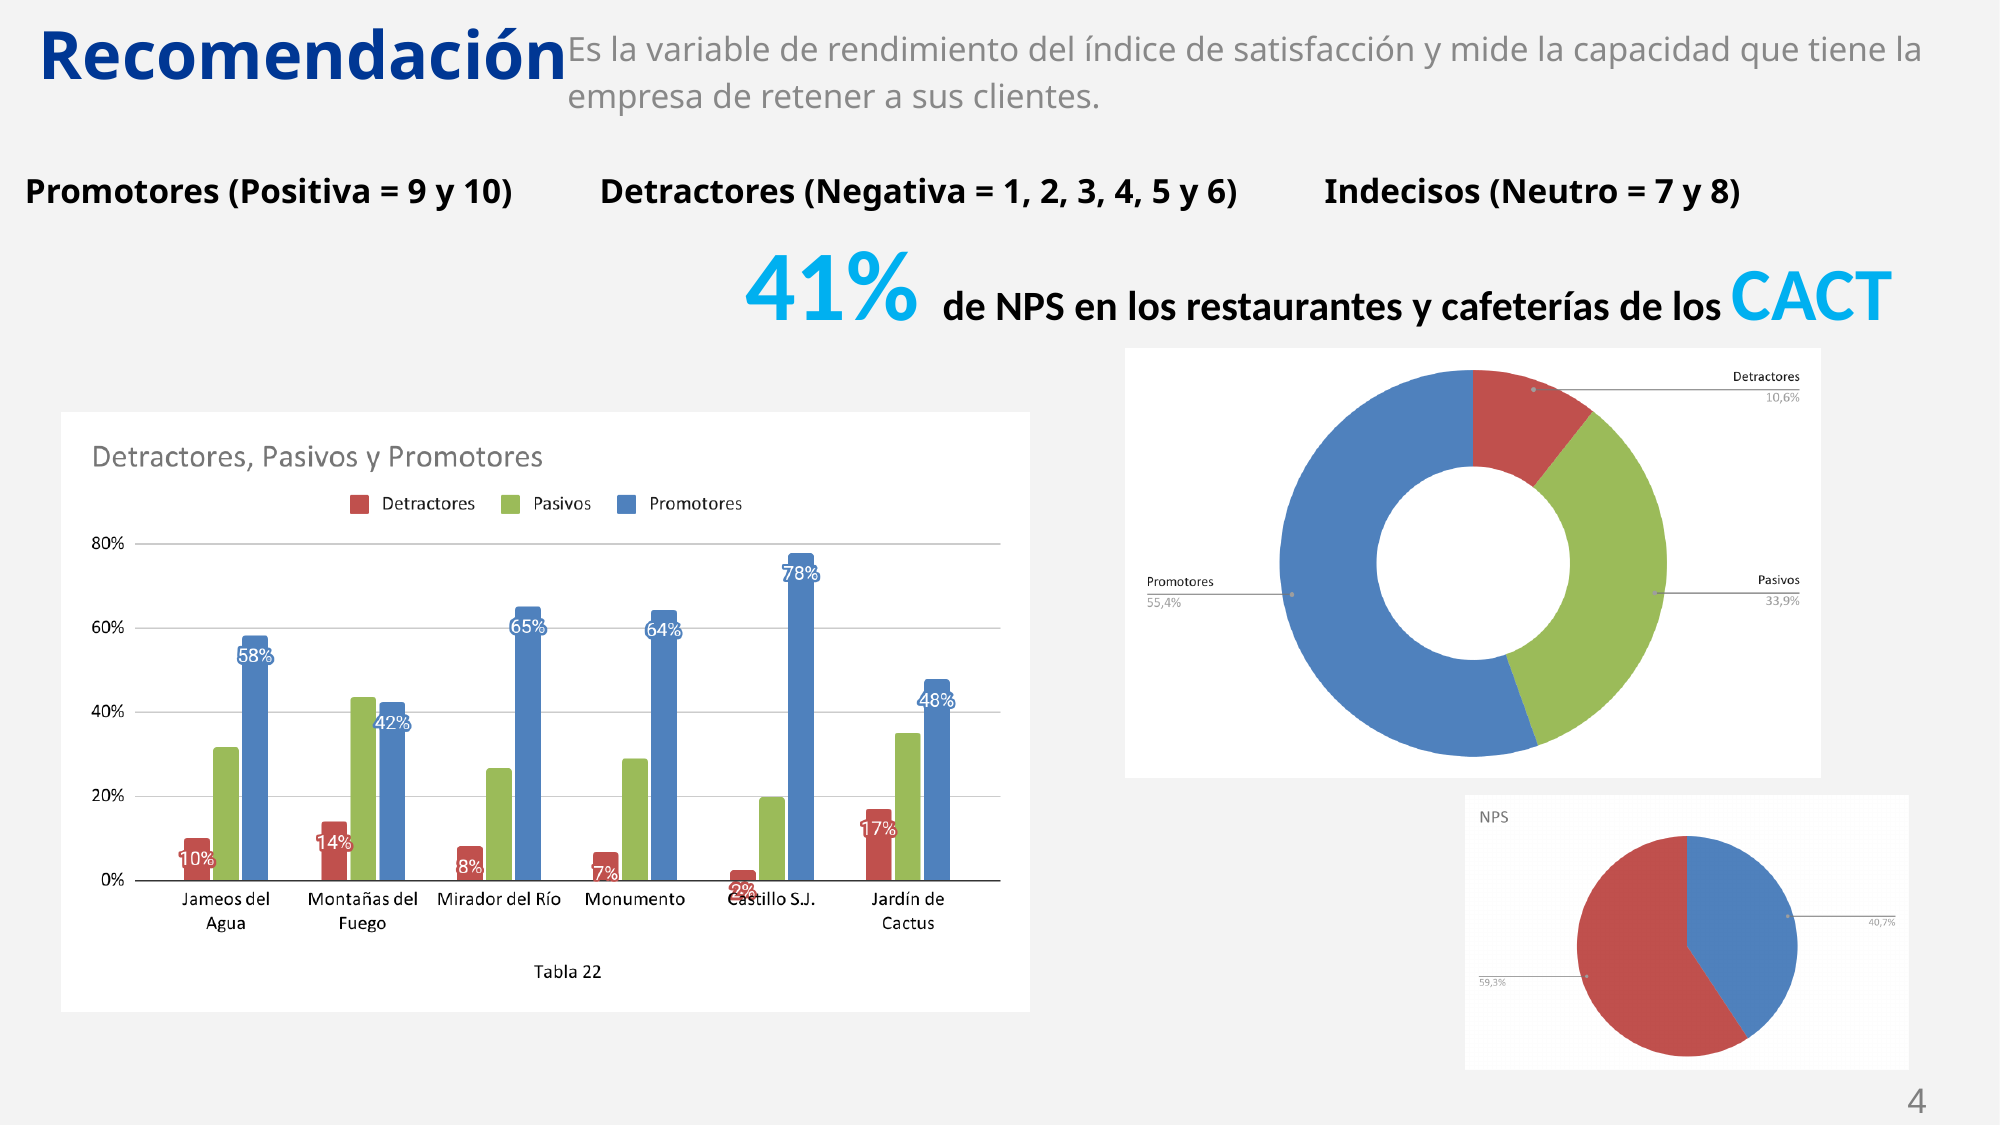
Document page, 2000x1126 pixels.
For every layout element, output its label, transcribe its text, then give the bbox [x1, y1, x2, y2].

picture [61, 412, 1030, 1012]
picture [1125, 348, 1821, 778]
text_box Promotores (Positiva = 9 y 10) Detractores (Negativa = 1, 2, 3, 4, 5 y 6) Indecisos (Neutro = 7 y 8) [24, 137, 1834, 243]
text_box 41% de NPS en los restaurantes y cafeterías de los CACT [588, 229, 1909, 350]
slide_number 1 [1478, 1069, 1945, 1126]
picture [1465, 795, 1909, 1070]
text_box Recomendación [38, 0, 1110, 106]
text_box Es la variable de rendimiento del índice de satisfacción y mide la capacidad que tiene la empresa de retener a sus clientes. [539, 2, 2000, 229]
